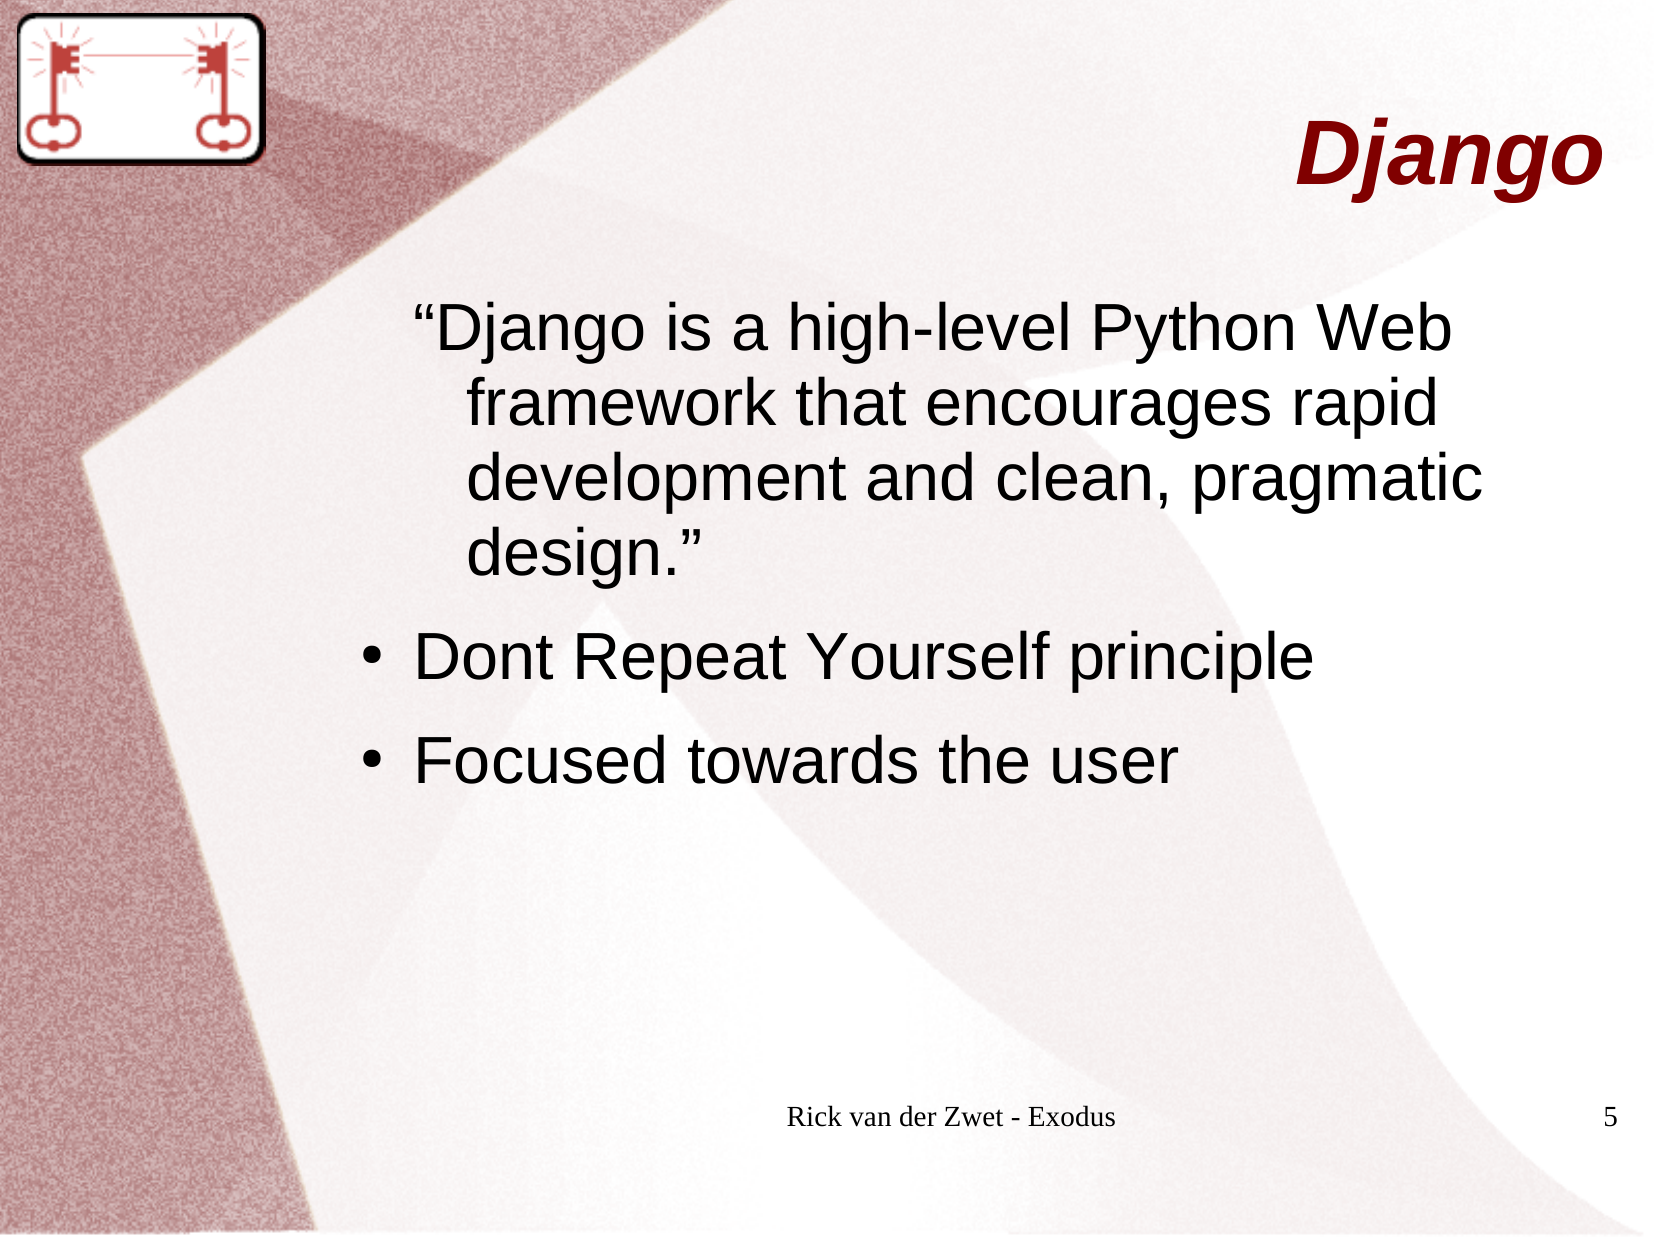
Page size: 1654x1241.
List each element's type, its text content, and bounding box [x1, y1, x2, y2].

picture [0, 0, 1654, 1241]
list “Django is a high-level Python Web framework that encourages rapid development and clean, pragmatic design.” Dont Repeat Yourself principle Focused towards the user [324, 290, 1601, 901]
title Django [596, 56, 1607, 250]
